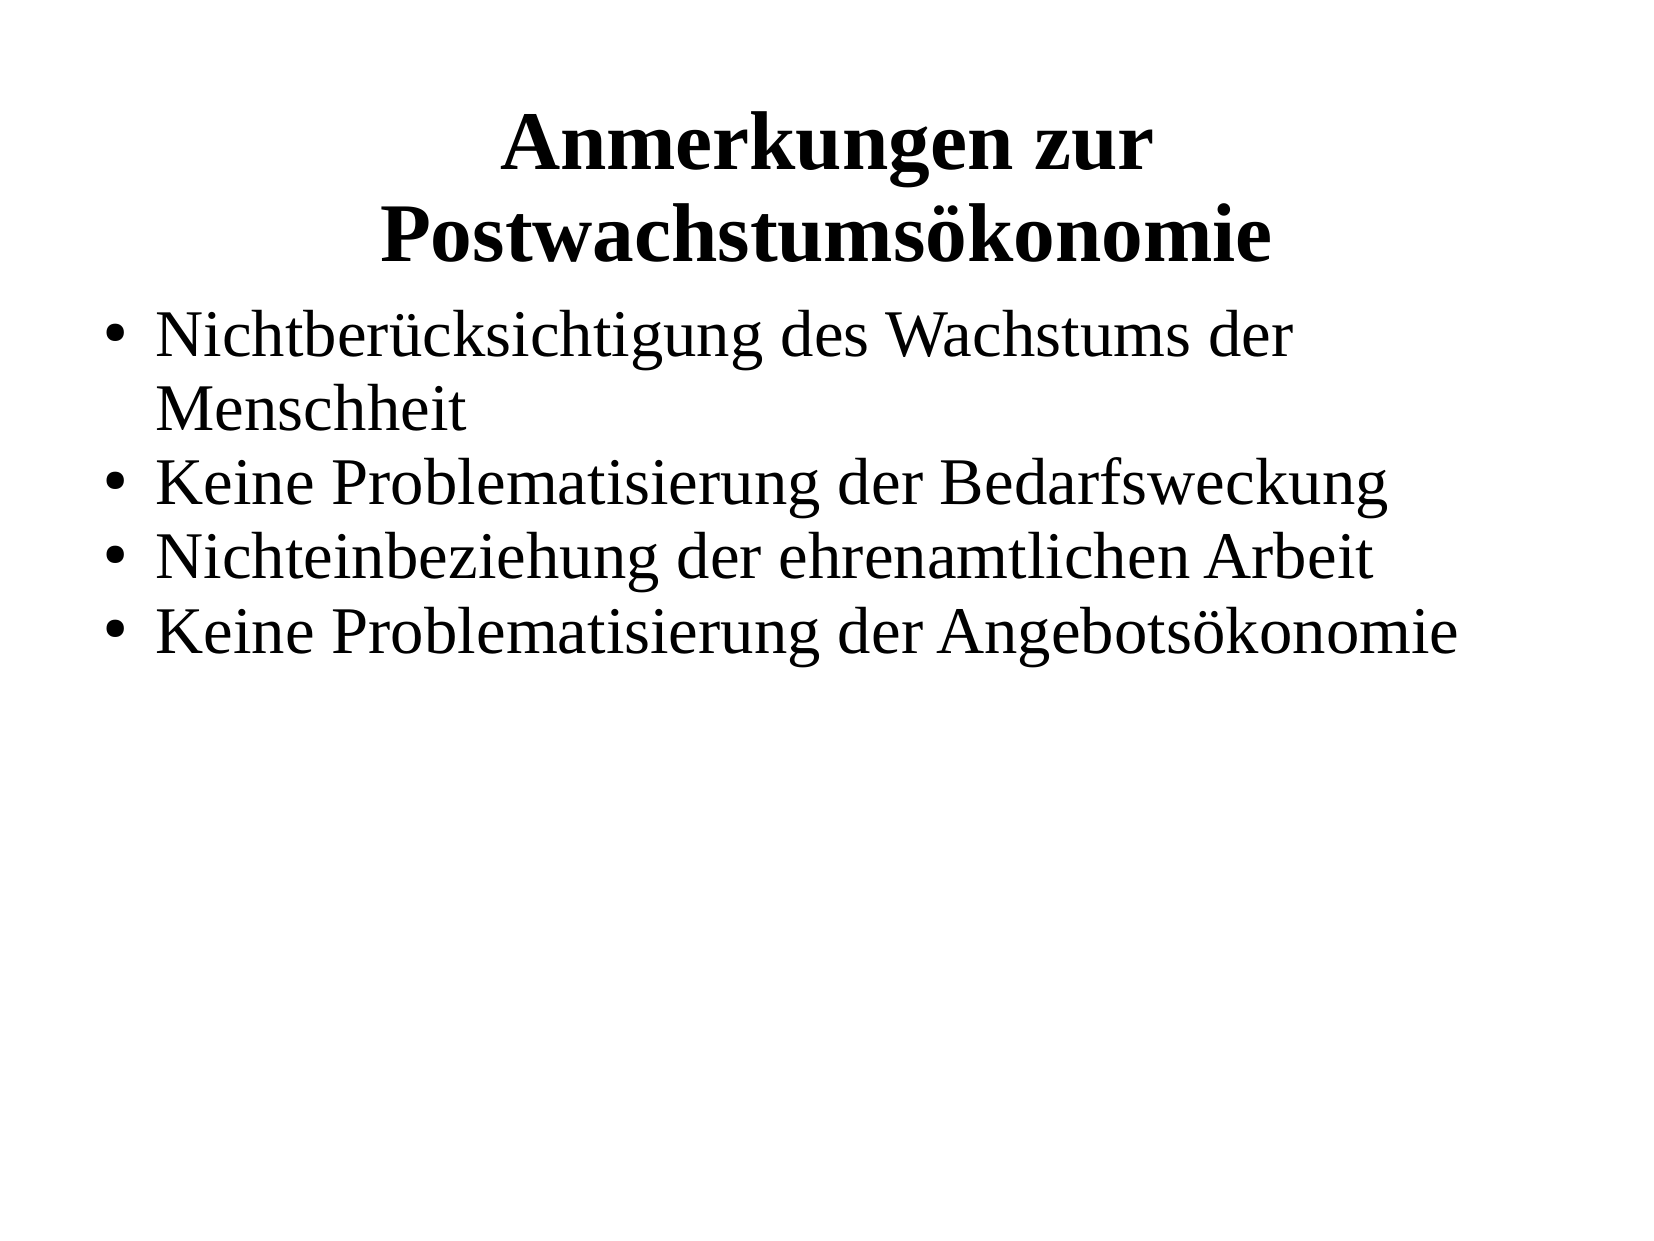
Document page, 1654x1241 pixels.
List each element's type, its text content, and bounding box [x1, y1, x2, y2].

text_box Anmerkungen zur Postwachstumsökonomie Nichtberücksichtigung des Wachstums der Menschheit Keine Problematisierung der Bedarfsweckung Nichteinbeziehung der ehrenamtlichen Arbeit Keine Problematisierung der Angebotsökonomie [88, 87, 1565, 676]
